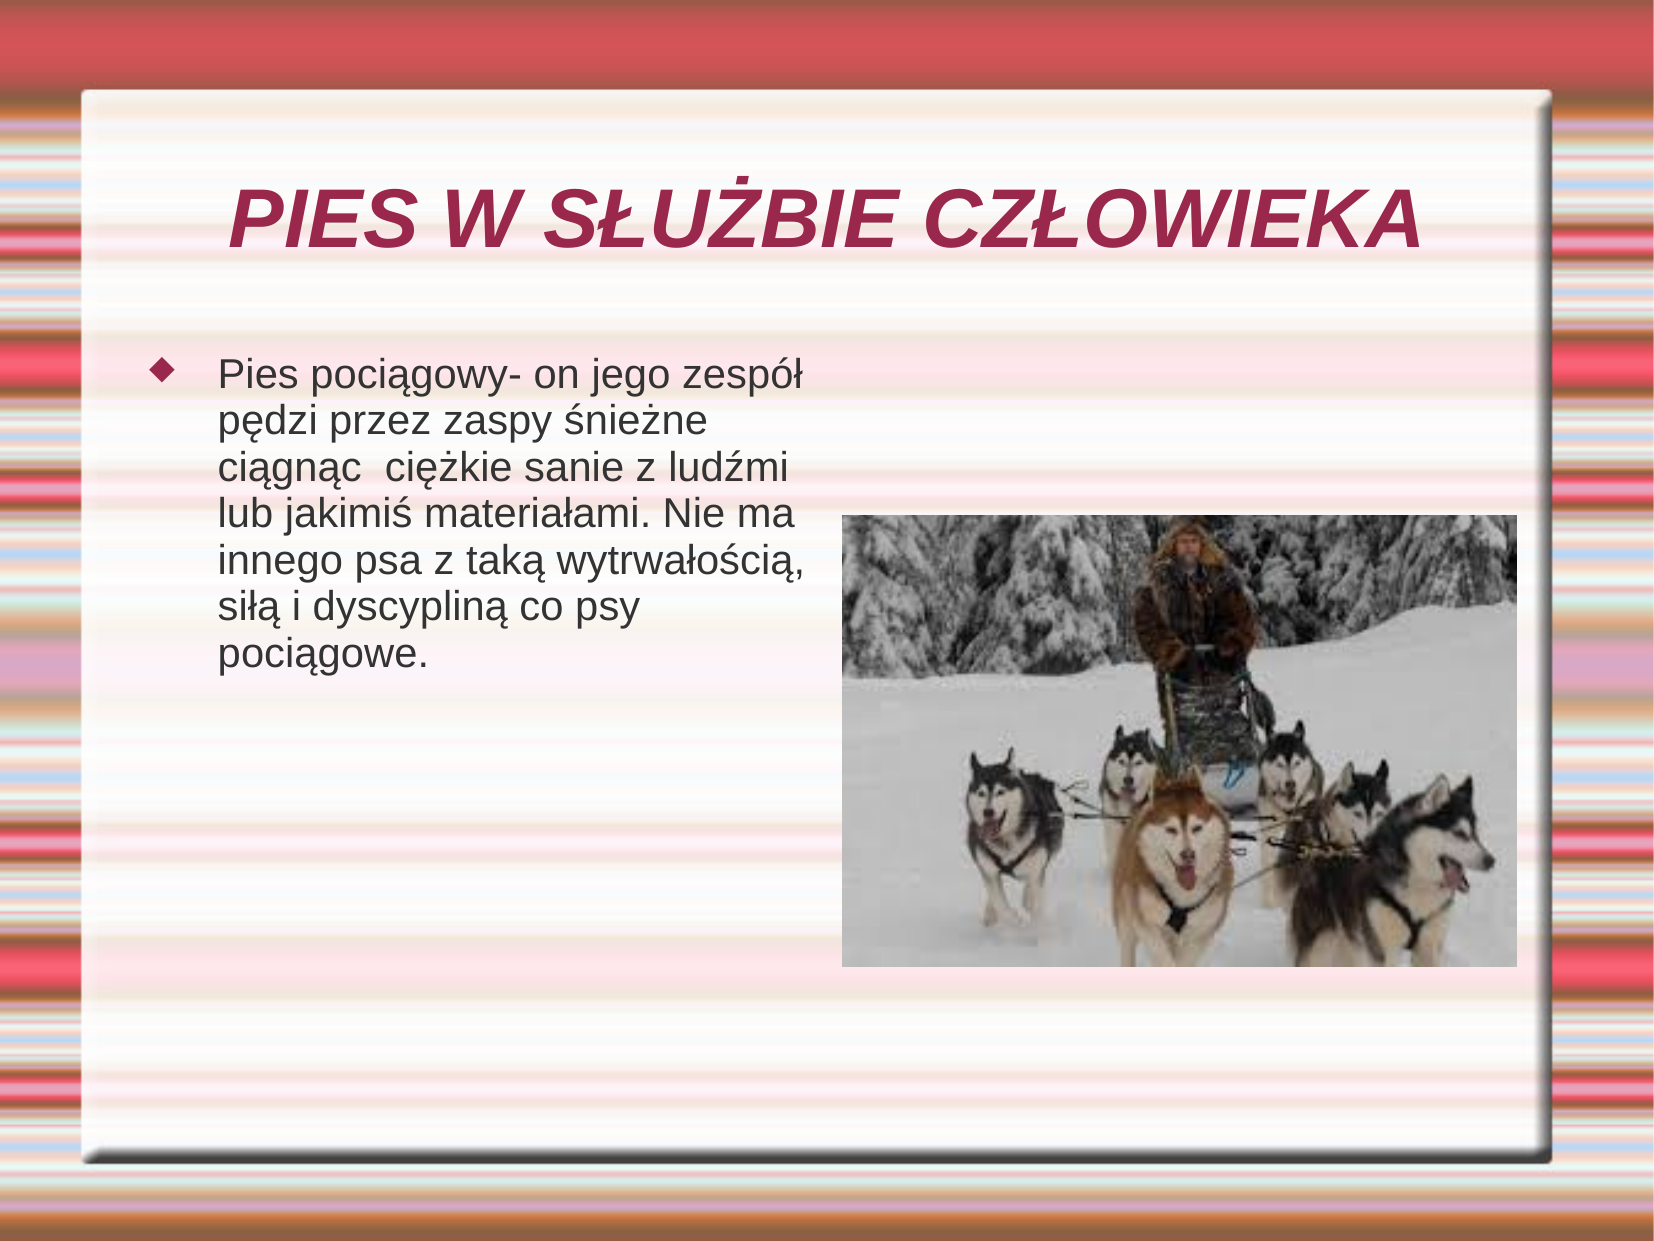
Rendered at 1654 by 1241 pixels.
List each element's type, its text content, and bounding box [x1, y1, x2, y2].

title PIES W SŁUŻBIE CZŁOWIEKA [121, 114, 1534, 322]
picture [0, 0, 1654, 1241]
list Pies pociągowy- on jego zespół pędzi przez zaspy śnieżne ciągnąc ciężkie sanie z ludźmi lub jakimiś materiałami. Nie ma innego psa z taką wytrwałością, siłą i dyscypliną co psy pociągowe. [134, 350, 809, 1133]
